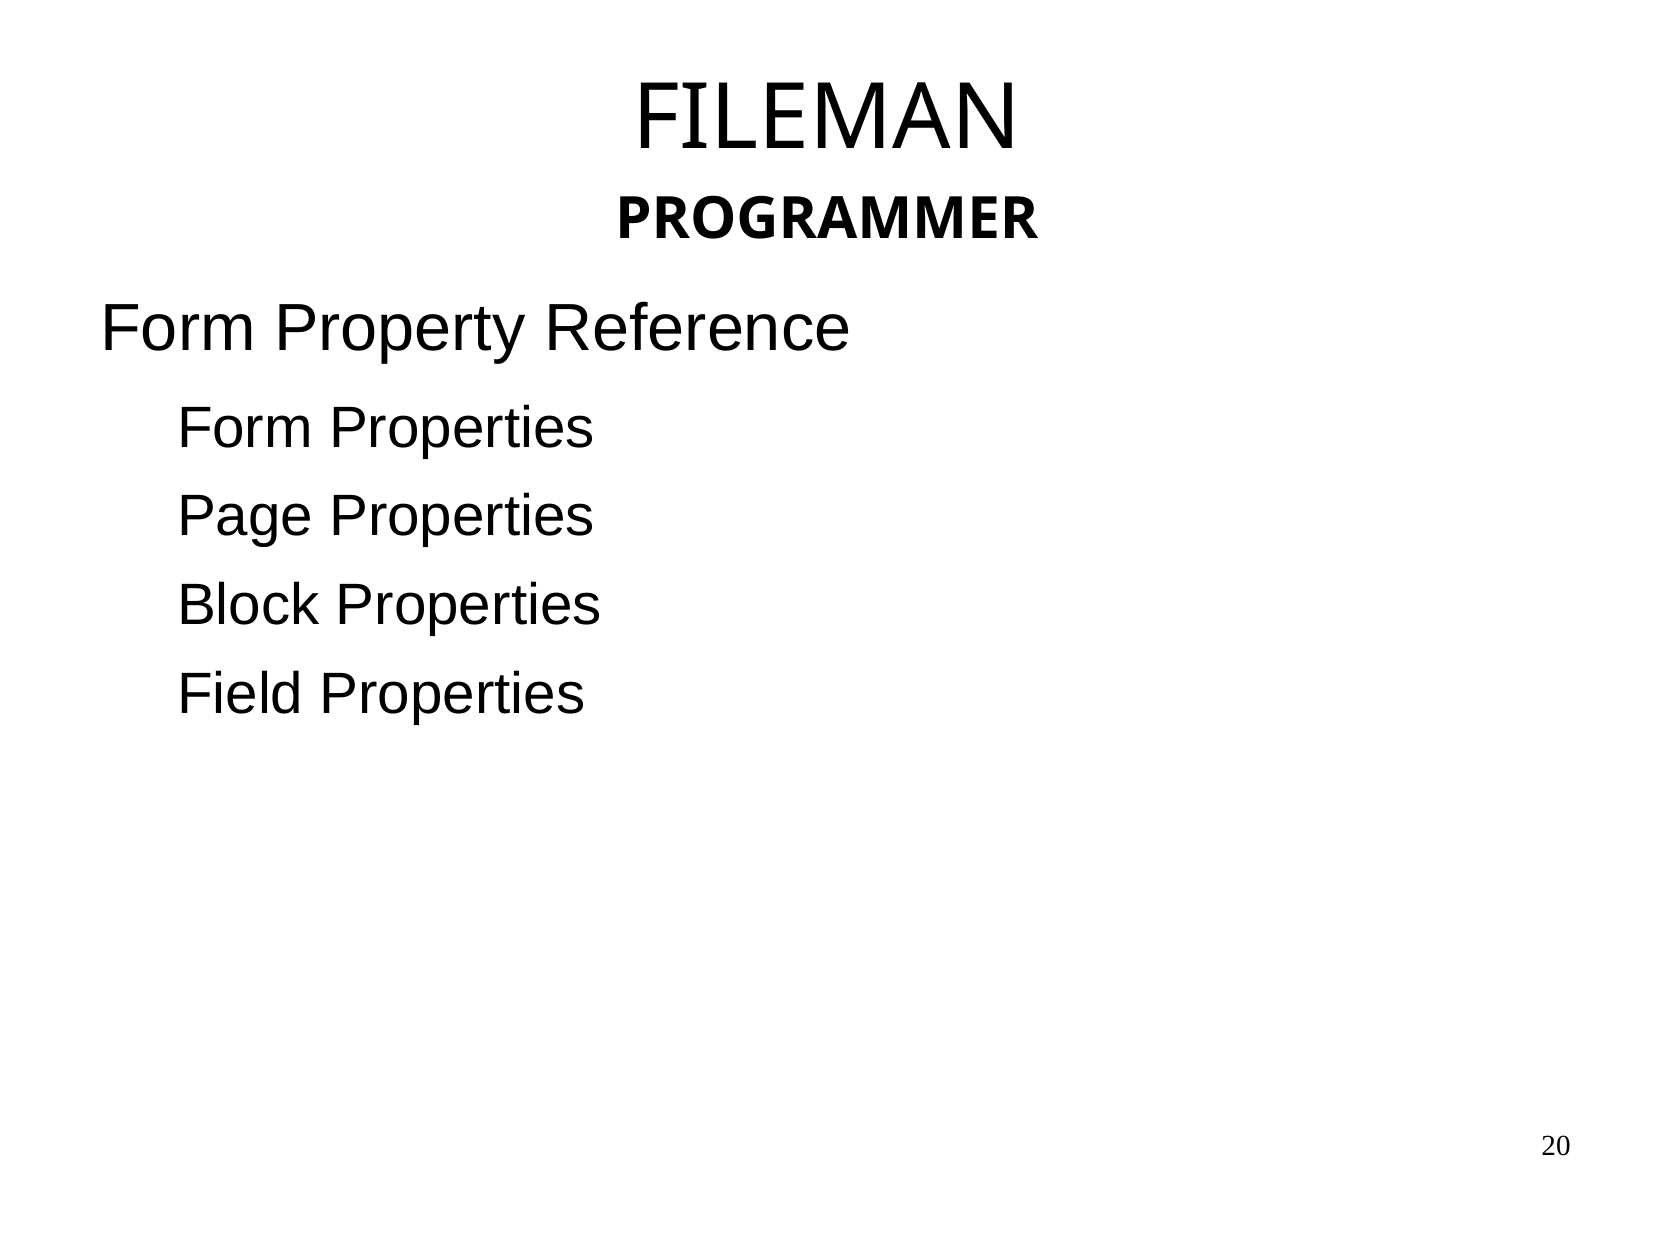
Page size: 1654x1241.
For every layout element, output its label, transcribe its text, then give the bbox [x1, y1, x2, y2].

title FILEMAN PROGRAMMER [82, 47, 1571, 259]
list Form Property Reference Form Properties Page Properties Block Properties Field Properties [82, 290, 1571, 1094]
